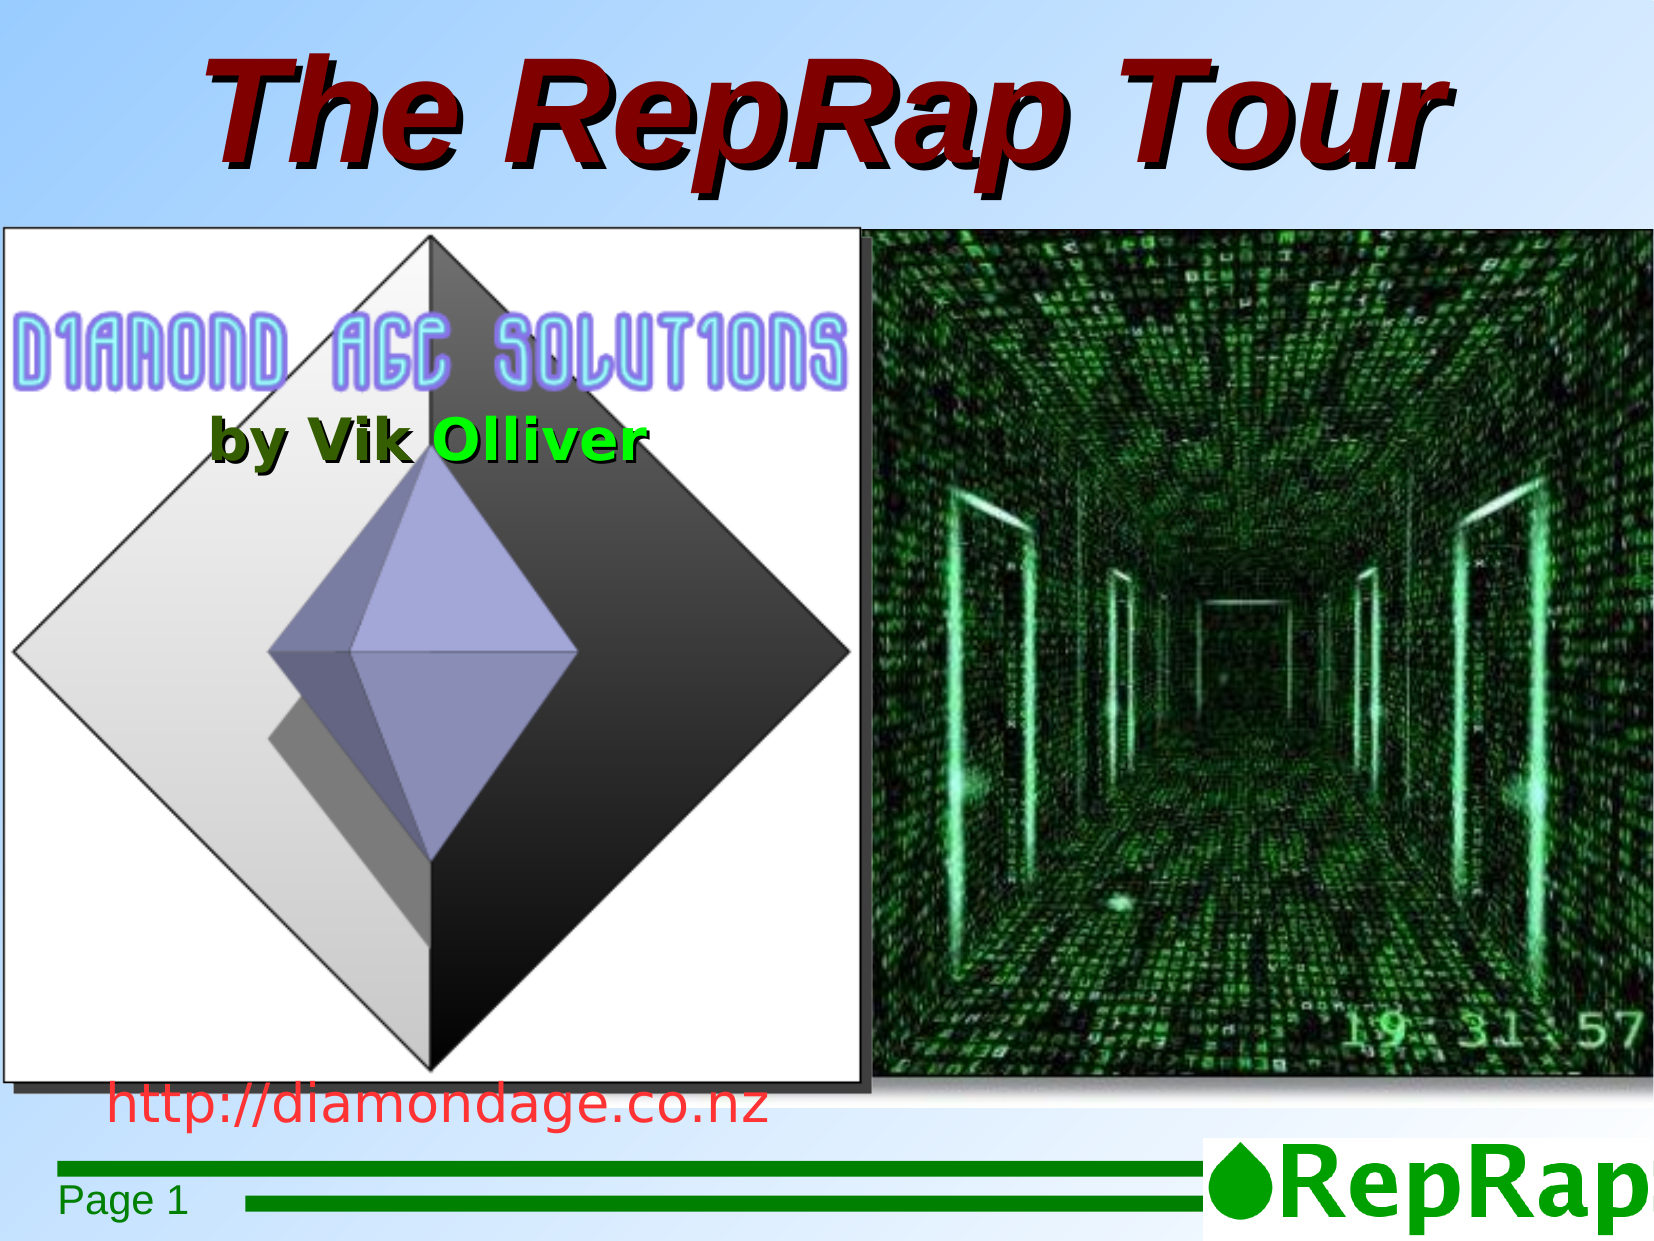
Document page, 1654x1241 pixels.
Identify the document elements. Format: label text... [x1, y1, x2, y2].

picture [1203, 1138, 1654, 1241]
title The RepRap Tour [195, 0, 1505, 297]
subtitle by Vik Olliver [70, 284, 786, 597]
picture [0, 223, 1654, 1108]
text_box http://diamondage.co.nz [105, 1016, 772, 1154]
